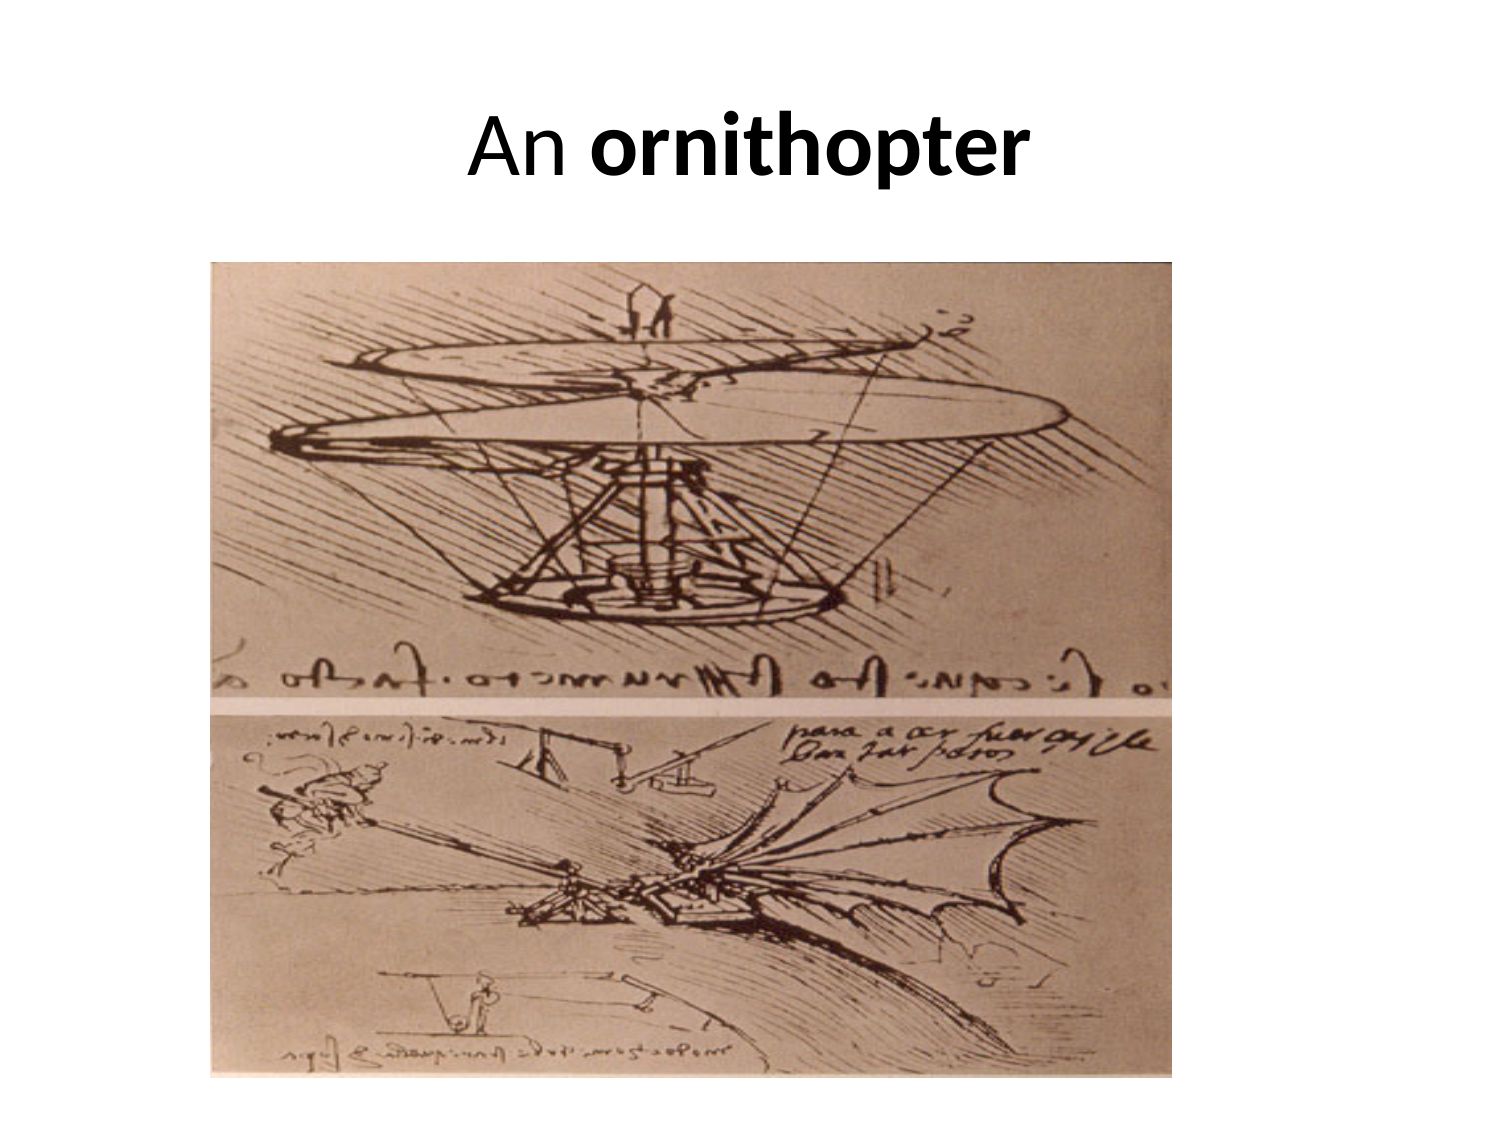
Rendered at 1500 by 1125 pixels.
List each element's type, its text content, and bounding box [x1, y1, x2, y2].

title An ornithopter [75, 45, 1425, 233]
picture [210, 262, 1172, 1079]
